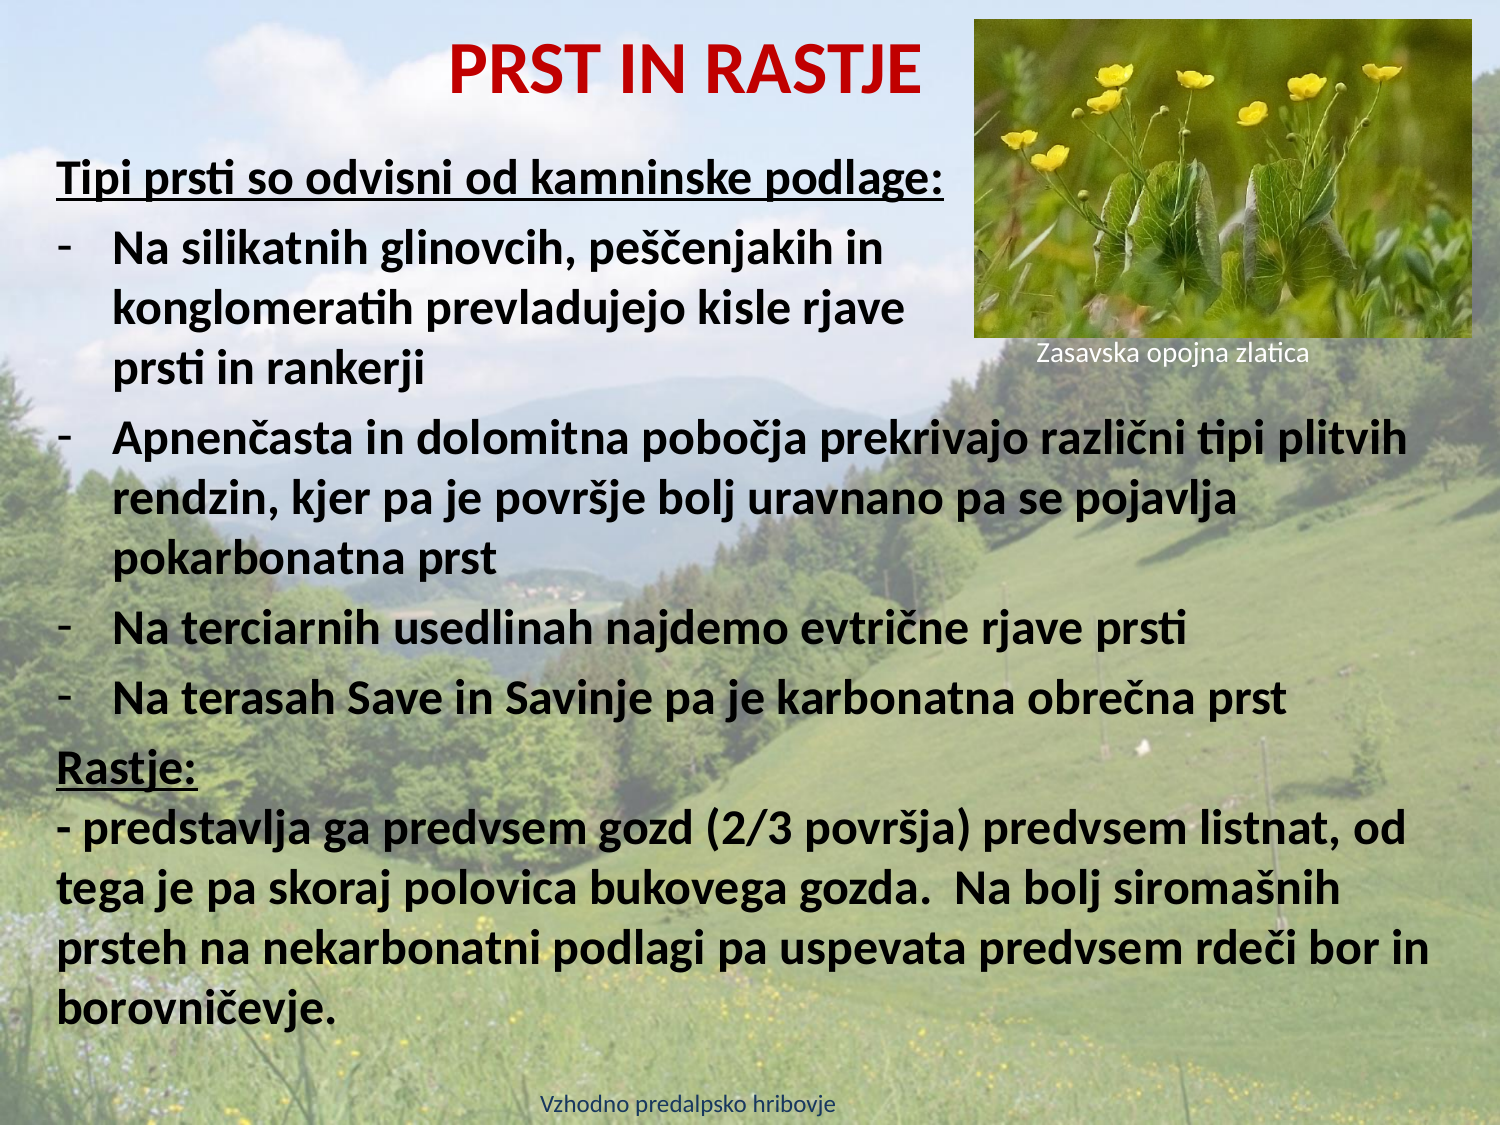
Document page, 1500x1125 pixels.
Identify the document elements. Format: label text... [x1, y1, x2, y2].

title Prst in rastje [53, 0, 1319, 128]
text_box Zasavska opojna zlatica [1021, 326, 1483, 377]
picture [0, 0, 1500, 1125]
list Tipi prsti so odvisni od kamninske podlage: Na silikatnih glinovcih, peščenjakih in konglomeratih prevladujejo kisle rjave prsti in rankerji Apnenčasta in dolomitna pobočja prekrivajo različni tipi plitvih rendzin, kjer pa je površje bolj uravnano pa se pojavlja pokarbonatna prst Na terciarnih usedlinah najdemo evtrične rjave prsti Na terasah Save in Savinje pa je karbonatna obrečna prst Rastje: - predstavlja ga predvsem gozd (2/3 površja) predvsem listnat, od tega je pa skoraj polovica bukovega gozda. Na bolj siromašnih prsteh na nekarbonatni podlagi pa uspevata predvsem rdeči bor in borovničevje. [41, 137, 1471, 1071]
text_box Vzhodno predalpsko hribovje [525, 1079, 927, 1125]
